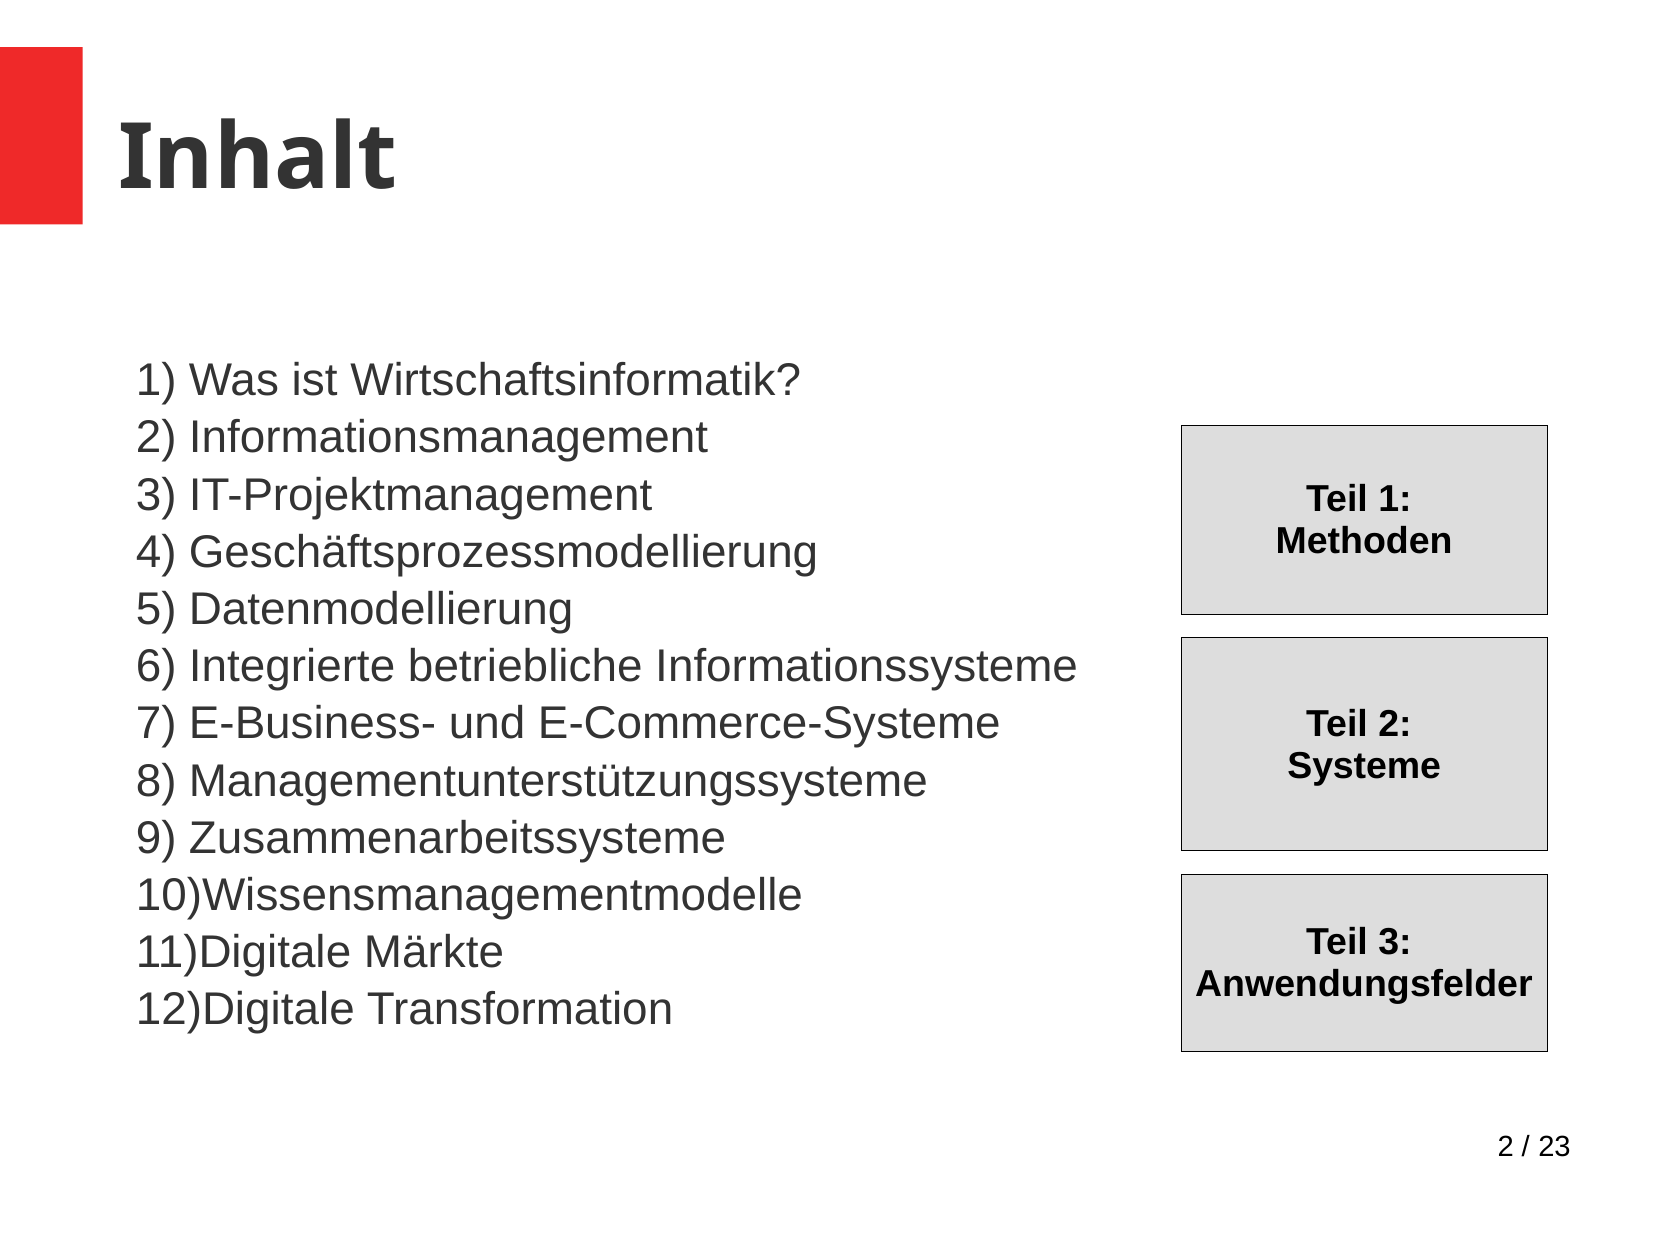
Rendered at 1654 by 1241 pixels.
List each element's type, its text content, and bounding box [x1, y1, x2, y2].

text_box Teil 3: Anwendungsfelder [1181, 874, 1548, 1052]
text_box Teil 2: Systeme [1181, 637, 1548, 851]
title Inhalt [118, 49, 1571, 257]
list Was ist Wirtschaftsinformatik? Informationsmanagement IT-Projektmanagement Geschäftsprozessmodellierung Datenmodellierung Integrierte betriebliche Informationssysteme E-Business- und E-Commerce-Systeme Managementunterstützungssysteme Zusammenarbeitssysteme Wissensmanagementmodelle Digitale Märkte Digitale Transformation [118, 354, 1536, 1074]
text_box Teil 1: Methoden [1181, 425, 1548, 615]
